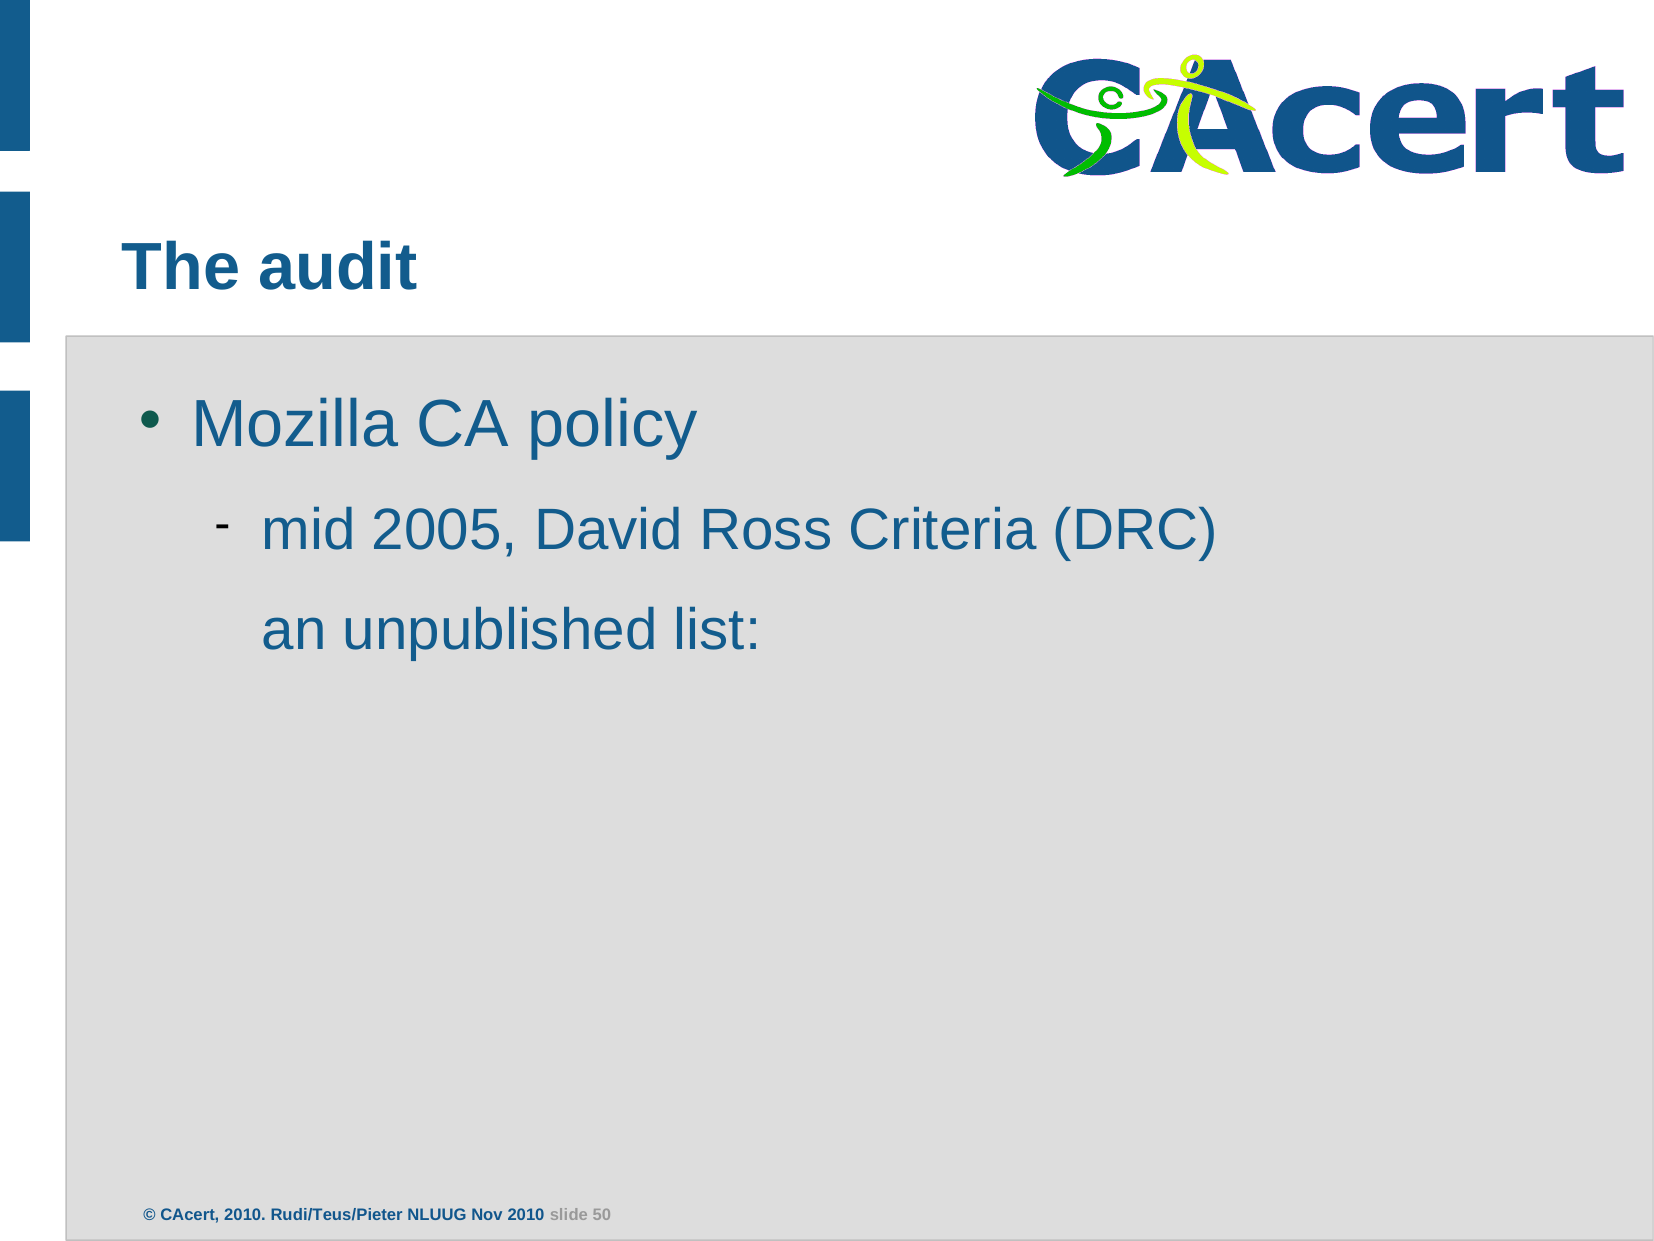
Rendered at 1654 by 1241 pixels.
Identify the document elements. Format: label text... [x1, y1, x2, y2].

title The audit [121, 177, 1533, 315]
picture [1033, 53, 1625, 178]
list Mozilla CA policy mid 2005, David Ross Criteria (DRC) an unpublished list: [121, 344, 1594, 1238]
